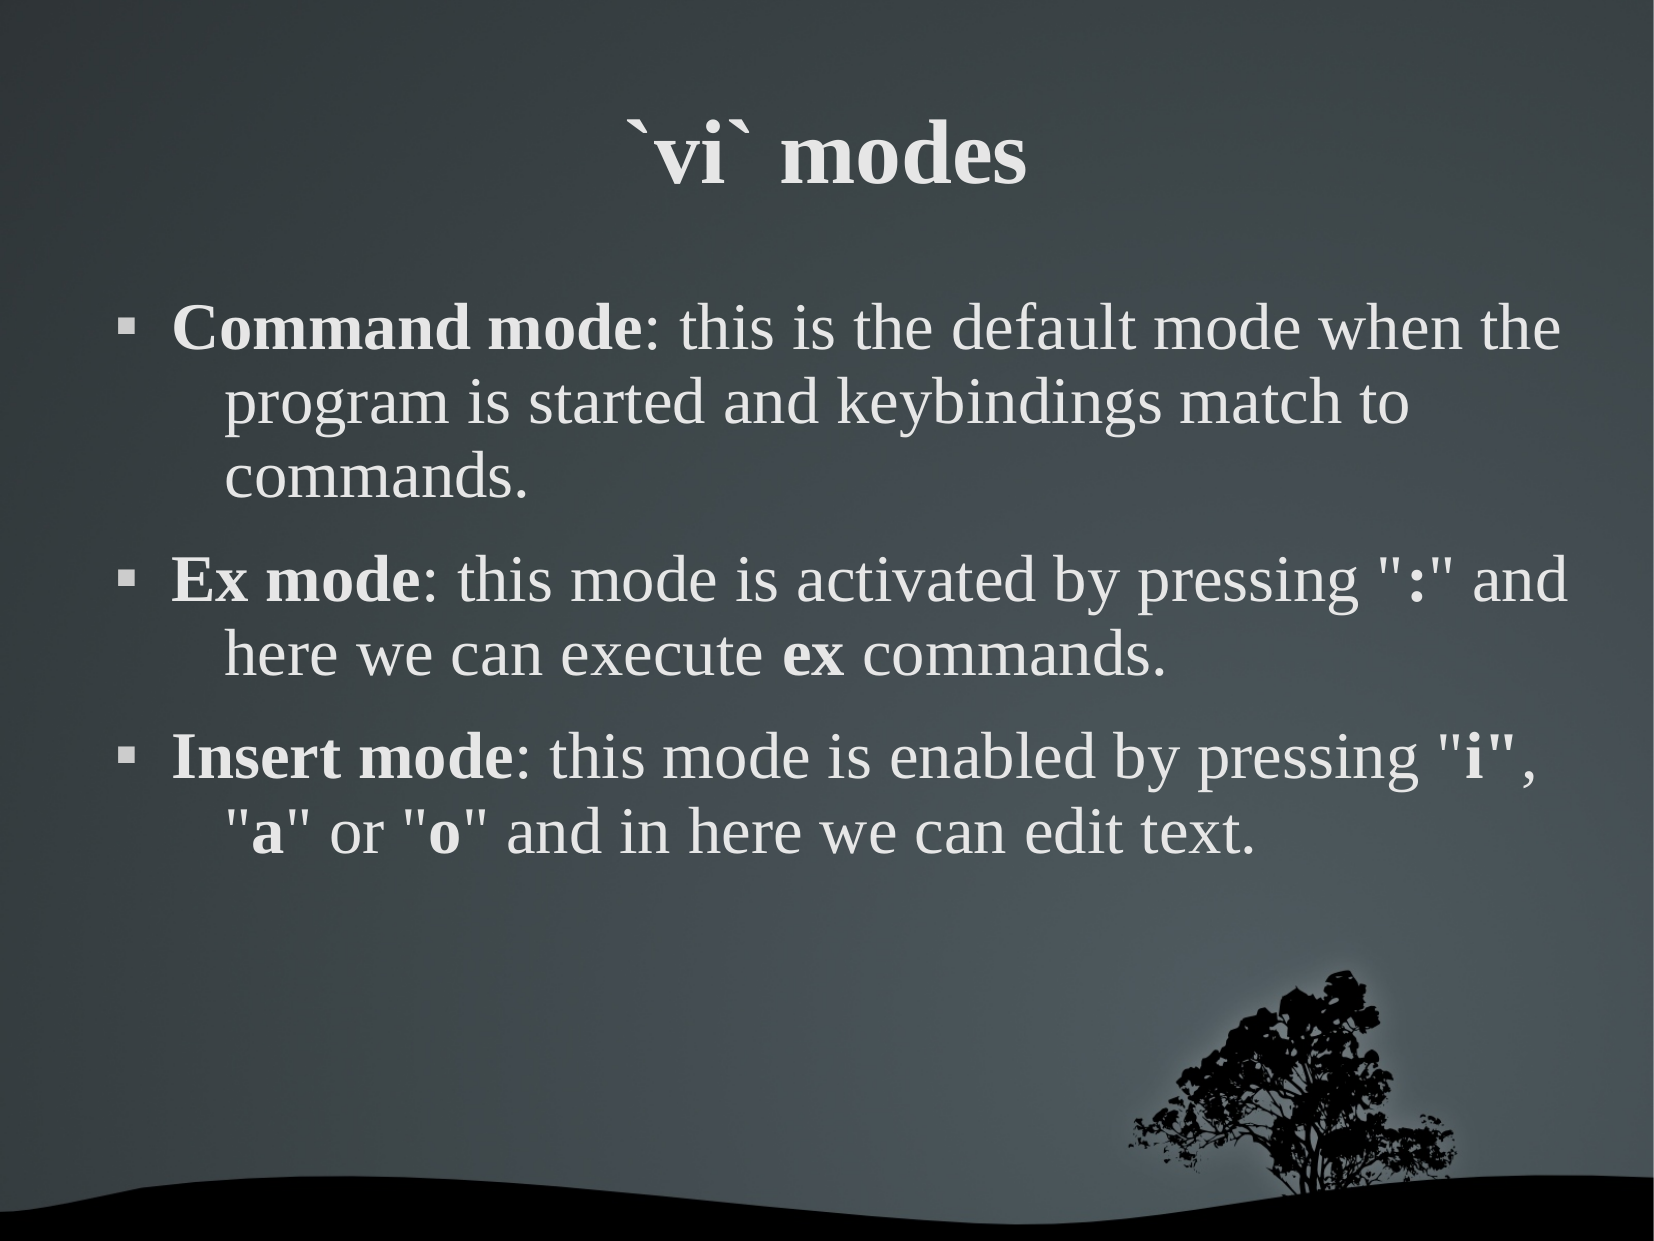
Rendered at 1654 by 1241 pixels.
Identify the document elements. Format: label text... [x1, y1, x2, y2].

title `vi` modes [82, 49, 1571, 257]
list Command mode: this is the default mode when the program is started and keybindings match to commands. Ex mode: this mode is activated by pressing ":" and here we can execute ex commands. Insert mode: this mode is enabled by pressing "i", "a" or "o" and in here we can edit text. [82, 290, 1571, 1196]
picture [0, 0, 1654, 1241]
